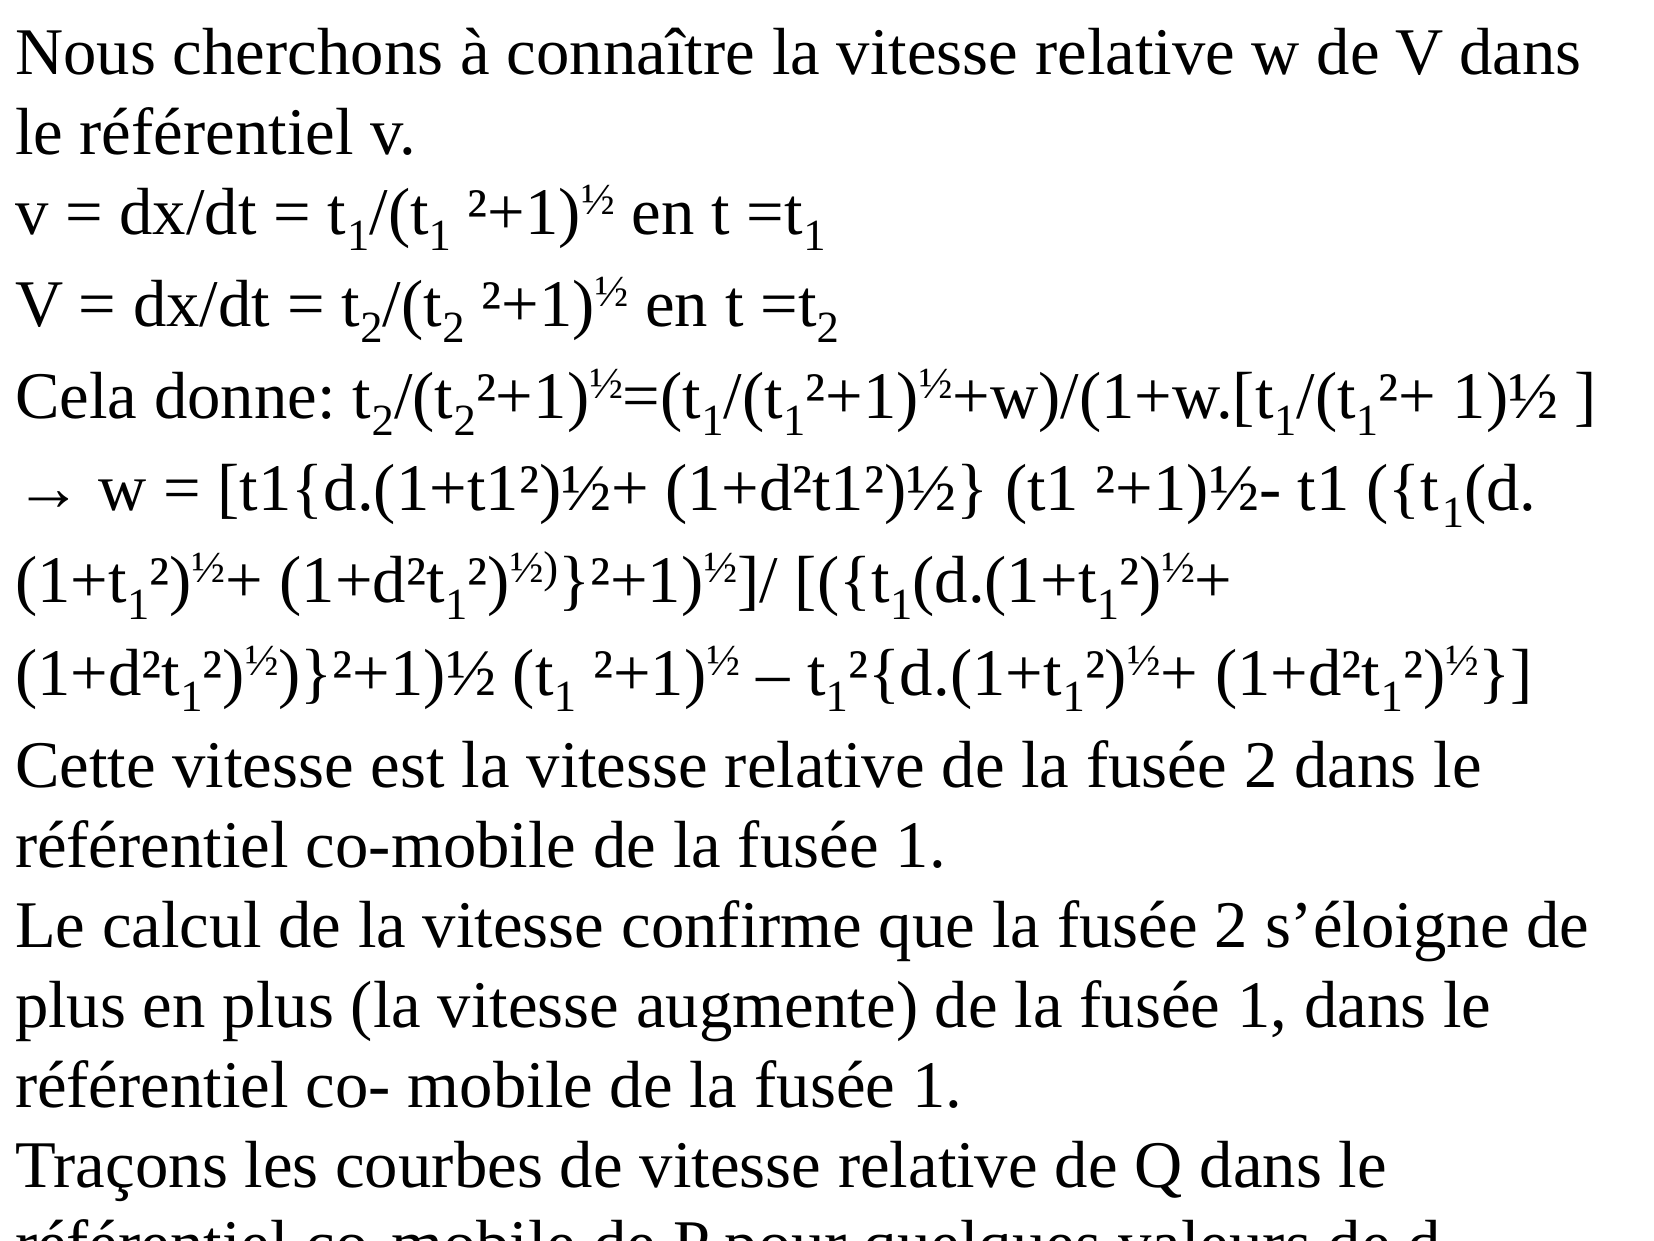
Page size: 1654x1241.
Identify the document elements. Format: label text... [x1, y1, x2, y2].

text_box Nous cherchons à connaître la vitesse relative w de V dans le référentiel v. v = dx/dt = t1/(t1 ²+1)½ en t =t1 V = dx/dt = t2/(t2 ²+1)½ en t =t2 Cela donne: t2/(t2²+1)½=(t1/(t1²+1)½+w)/(1+w.[t1/(t1²+ 1)½ ] → w = [t1{d.(1+t1²)½+ (1+d²t1²)½} (t1 ²+1)½- t1 ({t1(d.(1+t1²)½+ (1+d²t1²)½)}²+1)½]/ [({t1(d.(1+t1²)½+ (1+d²t1²)½)}²+1)½ (t1 ²+1)½ – t1²{d.(1+t1²)½+ (1+d²t1²)½}] Cette vitesse est la vitesse relative de la fusée 2 dans le référentiel co-mobile de la fusée 1. Le calcul de la vitesse confirme que la fusée 2 s’éloigne de plus en plus (la vitesse augmente) de la fusée 1, dans le référentiel co- mobile de la fusée 1. Traçons les courbes de vitesse relative de Q dans le référentiel co-mobile de P pour quelques valeurs de d. [0, 0, 1654, 1227]
